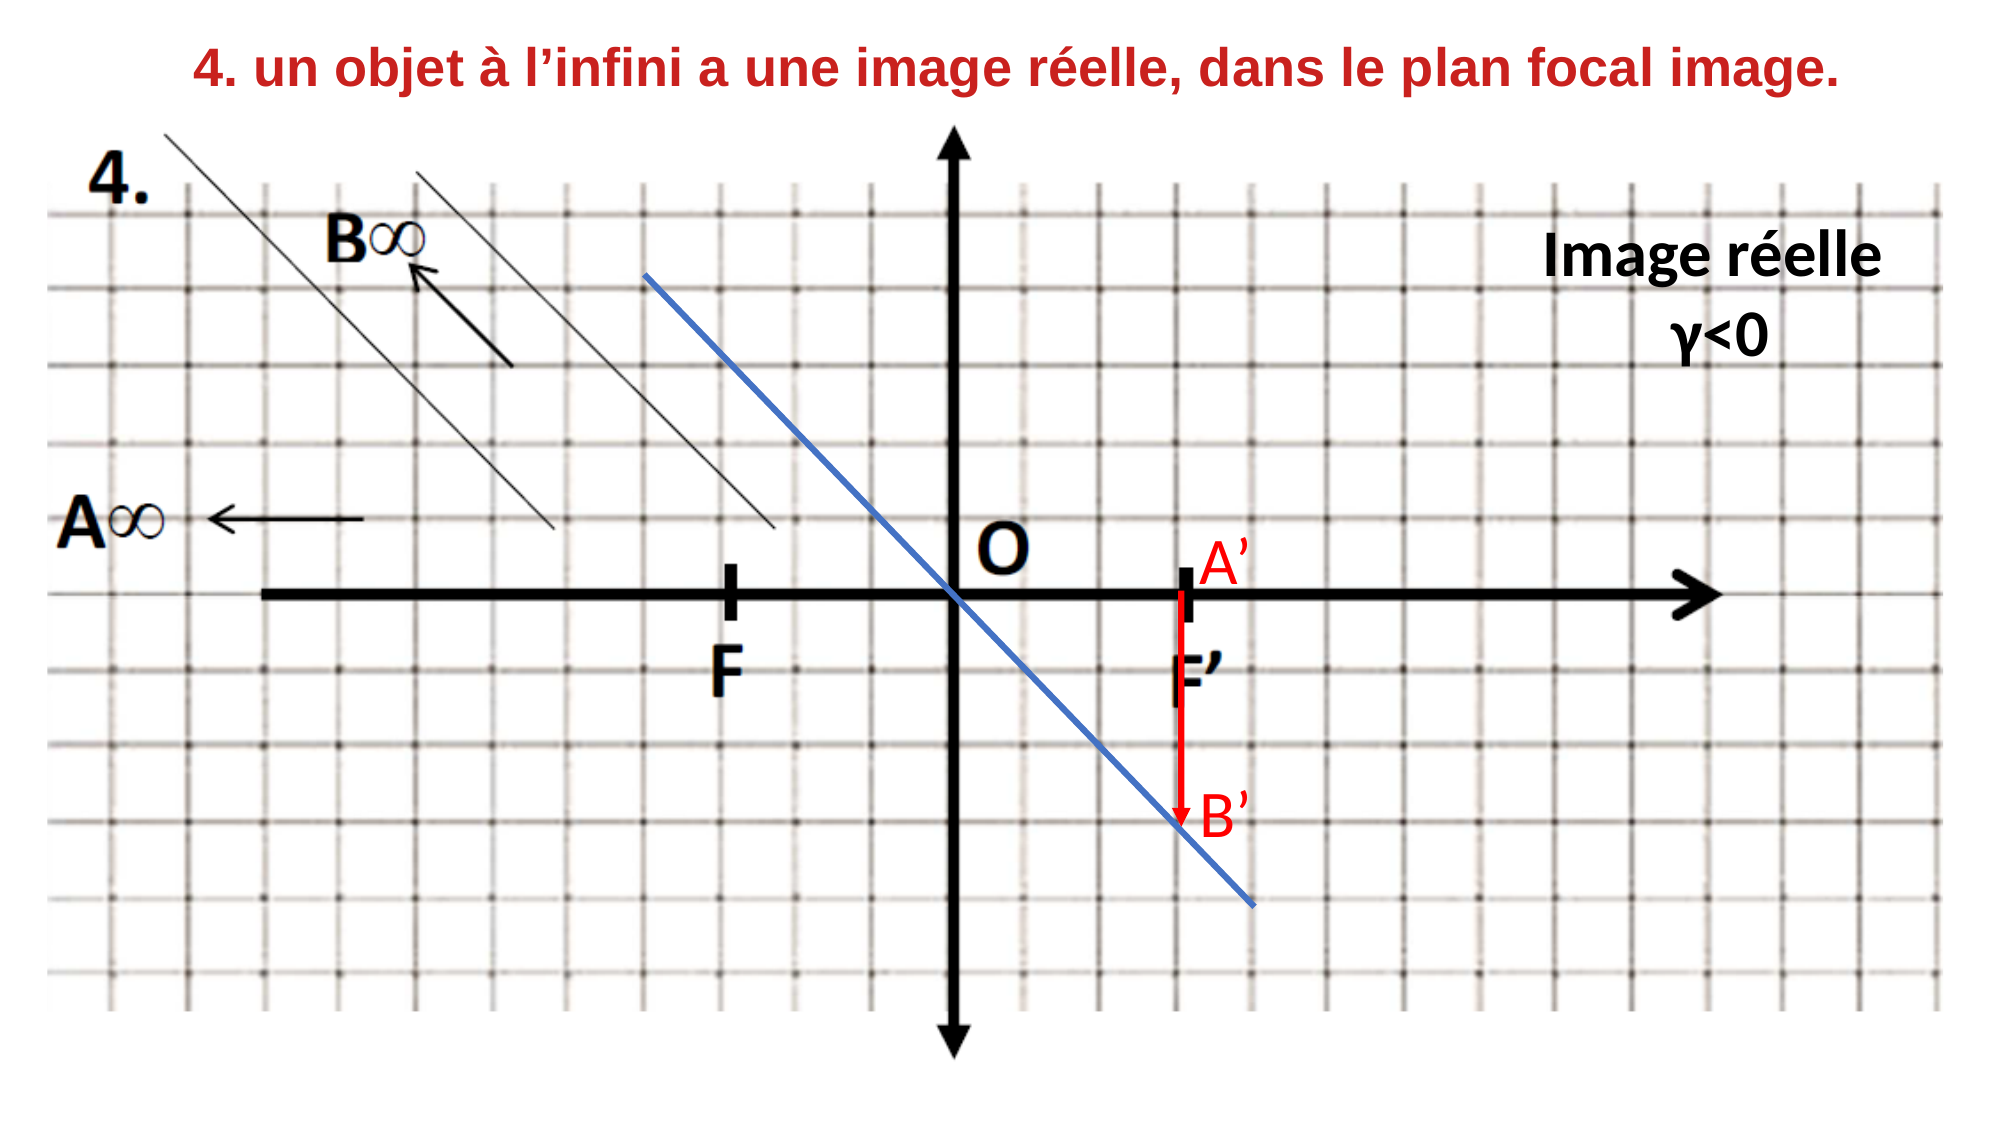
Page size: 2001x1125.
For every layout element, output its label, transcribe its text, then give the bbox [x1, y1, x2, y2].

picture [47, 166, 1944, 1069]
text_box A’ [1185, 510, 1268, 606]
text_box 4. un objet à l’infini a une image réelle, dans le plan focal image. [37, 29, 1979, 166]
text_box Image réelle γ<0 [1527, 202, 1914, 378]
text_box B’ [1185, 763, 1268, 859]
